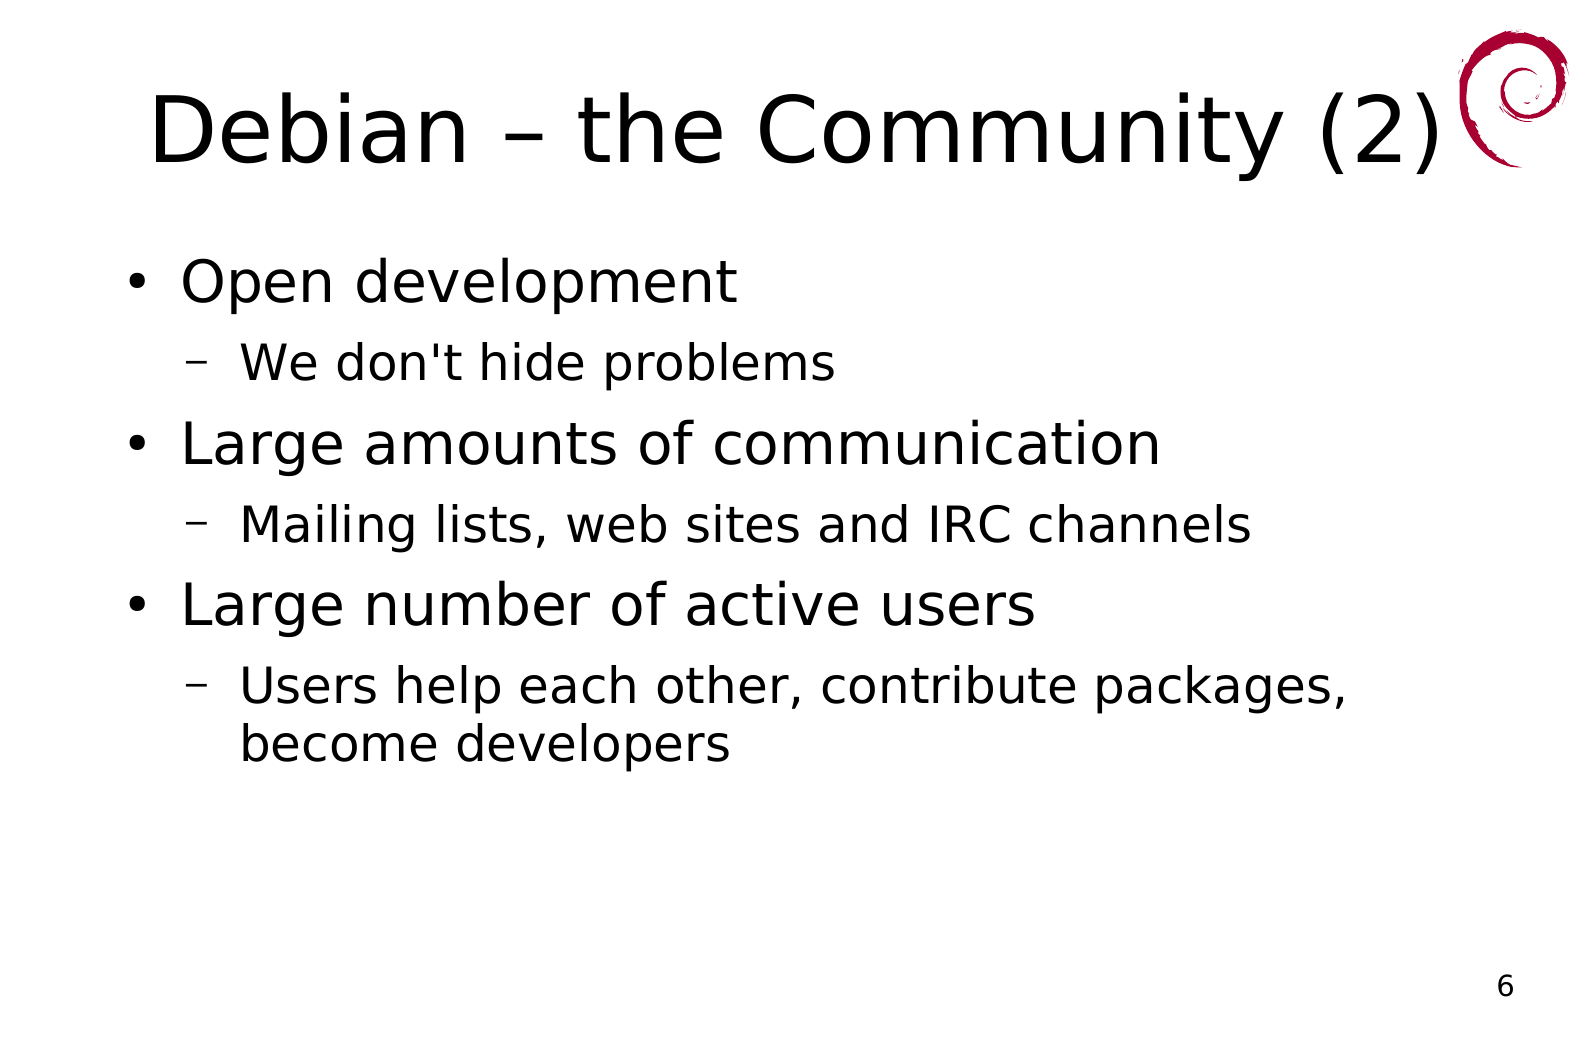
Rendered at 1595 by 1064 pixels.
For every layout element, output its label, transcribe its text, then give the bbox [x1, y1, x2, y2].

title Debian – the Community (2) [79, 42, 1515, 220]
list Open development We don't hide problems Large amounts of communication Mailing lists, web sites and IRC channels Large number of active users Users help each other, contribute packages, become developers [79, 248, 1515, 821]
